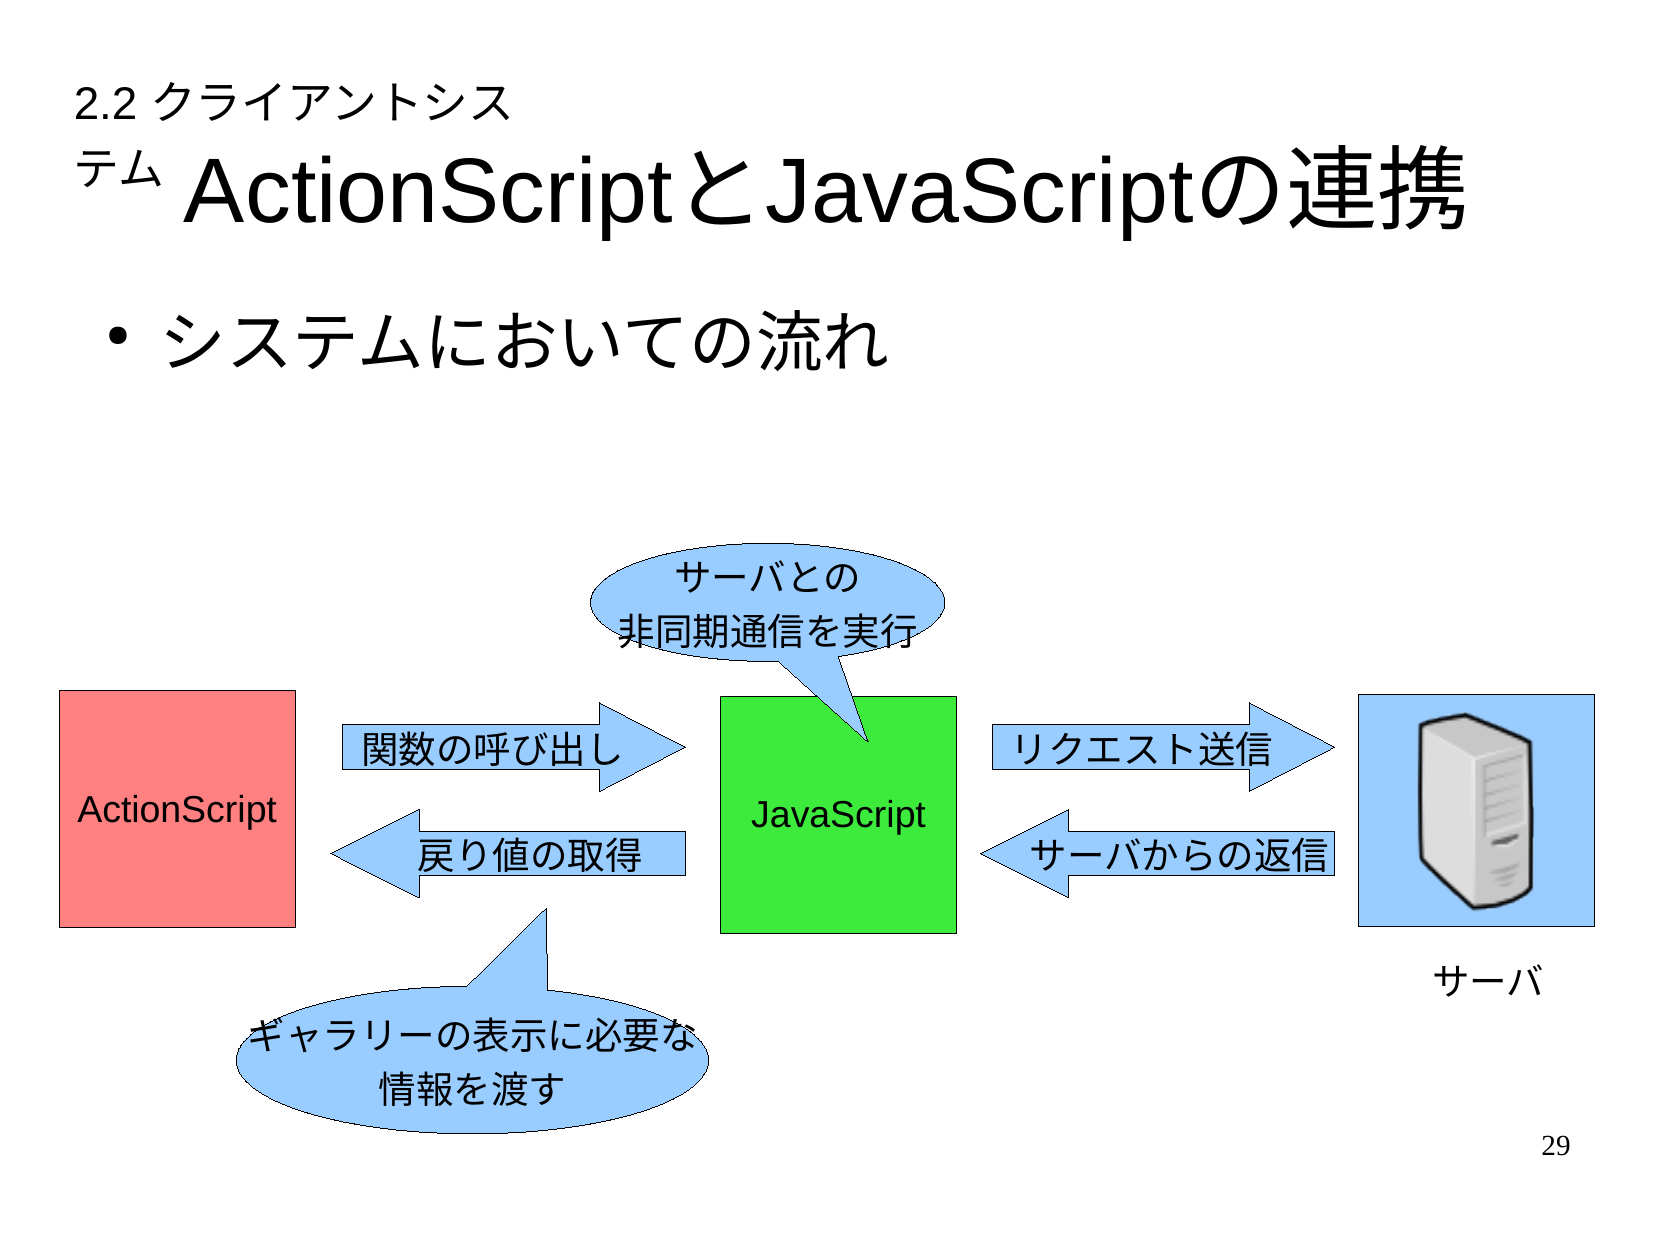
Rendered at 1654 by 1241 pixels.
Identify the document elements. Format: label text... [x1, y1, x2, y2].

text_box [1565, 694, 1595, 927]
text_box リクエスト送信 [992, 702, 1335, 792]
text_box サーバ [1417, 944, 1558, 998]
text_box 戻り値の取得 [330, 809, 686, 898]
text_box JavaScript [720, 696, 957, 934]
picture [1387, 679, 1565, 960]
text_box [1358, 694, 1387, 927]
list システムにおいての流れ [88, 288, 1577, 1093]
text_box サーバからの返信 [980, 809, 1335, 898]
text_box ActionScript [59, 690, 296, 928]
text_box サーバとの 非同期通信を実行 [590, 543, 945, 742]
text_box 2.2 クライアントシステム [59, 59, 562, 126]
title ActionScriptとJavaScriptの連携 [82, 86, 1571, 279]
text_box 関数の呼び出し [342, 702, 686, 792]
text_box ギャラリーの表示に必要な 情報を渡す [236, 908, 709, 1134]
